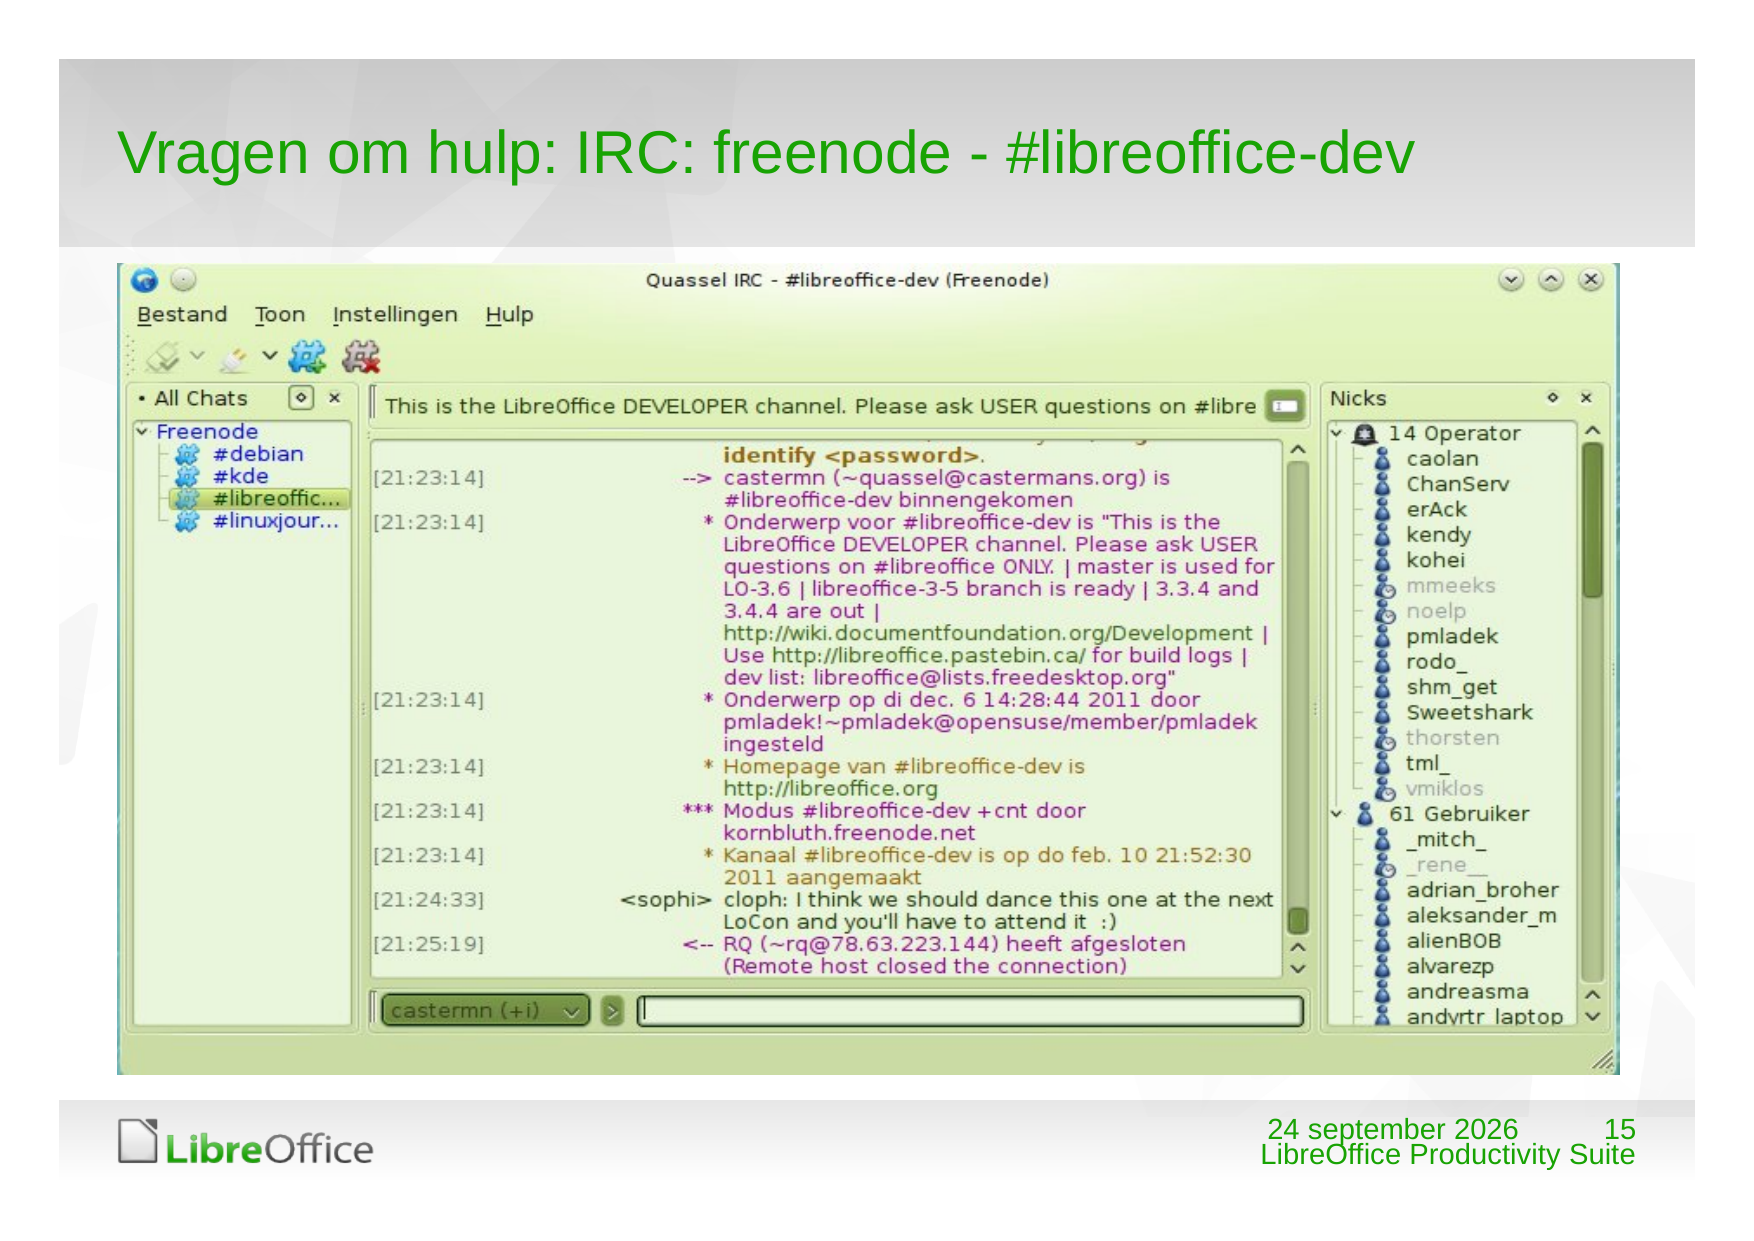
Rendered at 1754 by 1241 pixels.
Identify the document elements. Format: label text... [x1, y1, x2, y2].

title Vragen om hulp: IRC: freenode - #libreoffice-dev [117, 85, 1637, 220]
picture [99, 1101, 393, 1181]
picture [59, 59, 1695, 1117]
